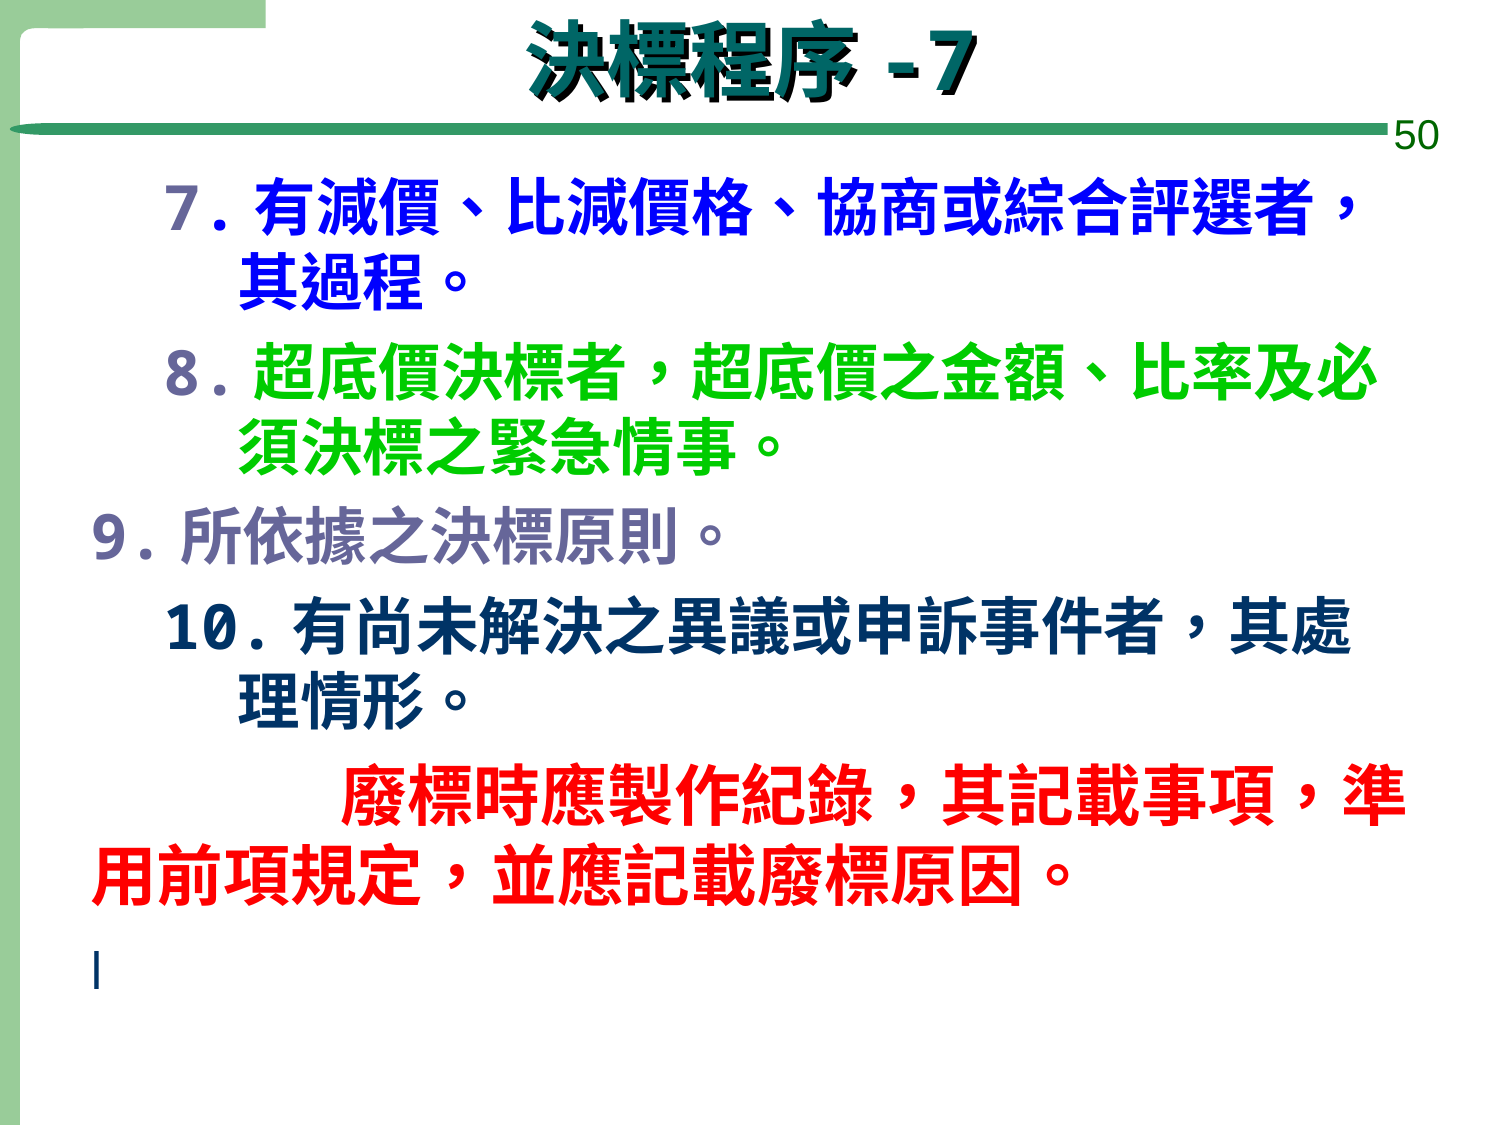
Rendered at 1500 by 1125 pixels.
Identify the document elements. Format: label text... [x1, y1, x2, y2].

title 決標程序-7 [75, 0, 1426, 114]
text_box [1378, 90, 1491, 166]
list 7.有減價、比減價格、協商或綜合評選者，其過程。 8.超底價決標者，超底價之金額、比率及必須決標之緊急情事。 9.所依據之決標原則。 10.有尚未解決之異議或申訴事件者，其處理情形。 廢標時應製作紀錄，其記載事項，準用前項規定，並應記載廢標原因。 [75, 160, 1426, 1059]
